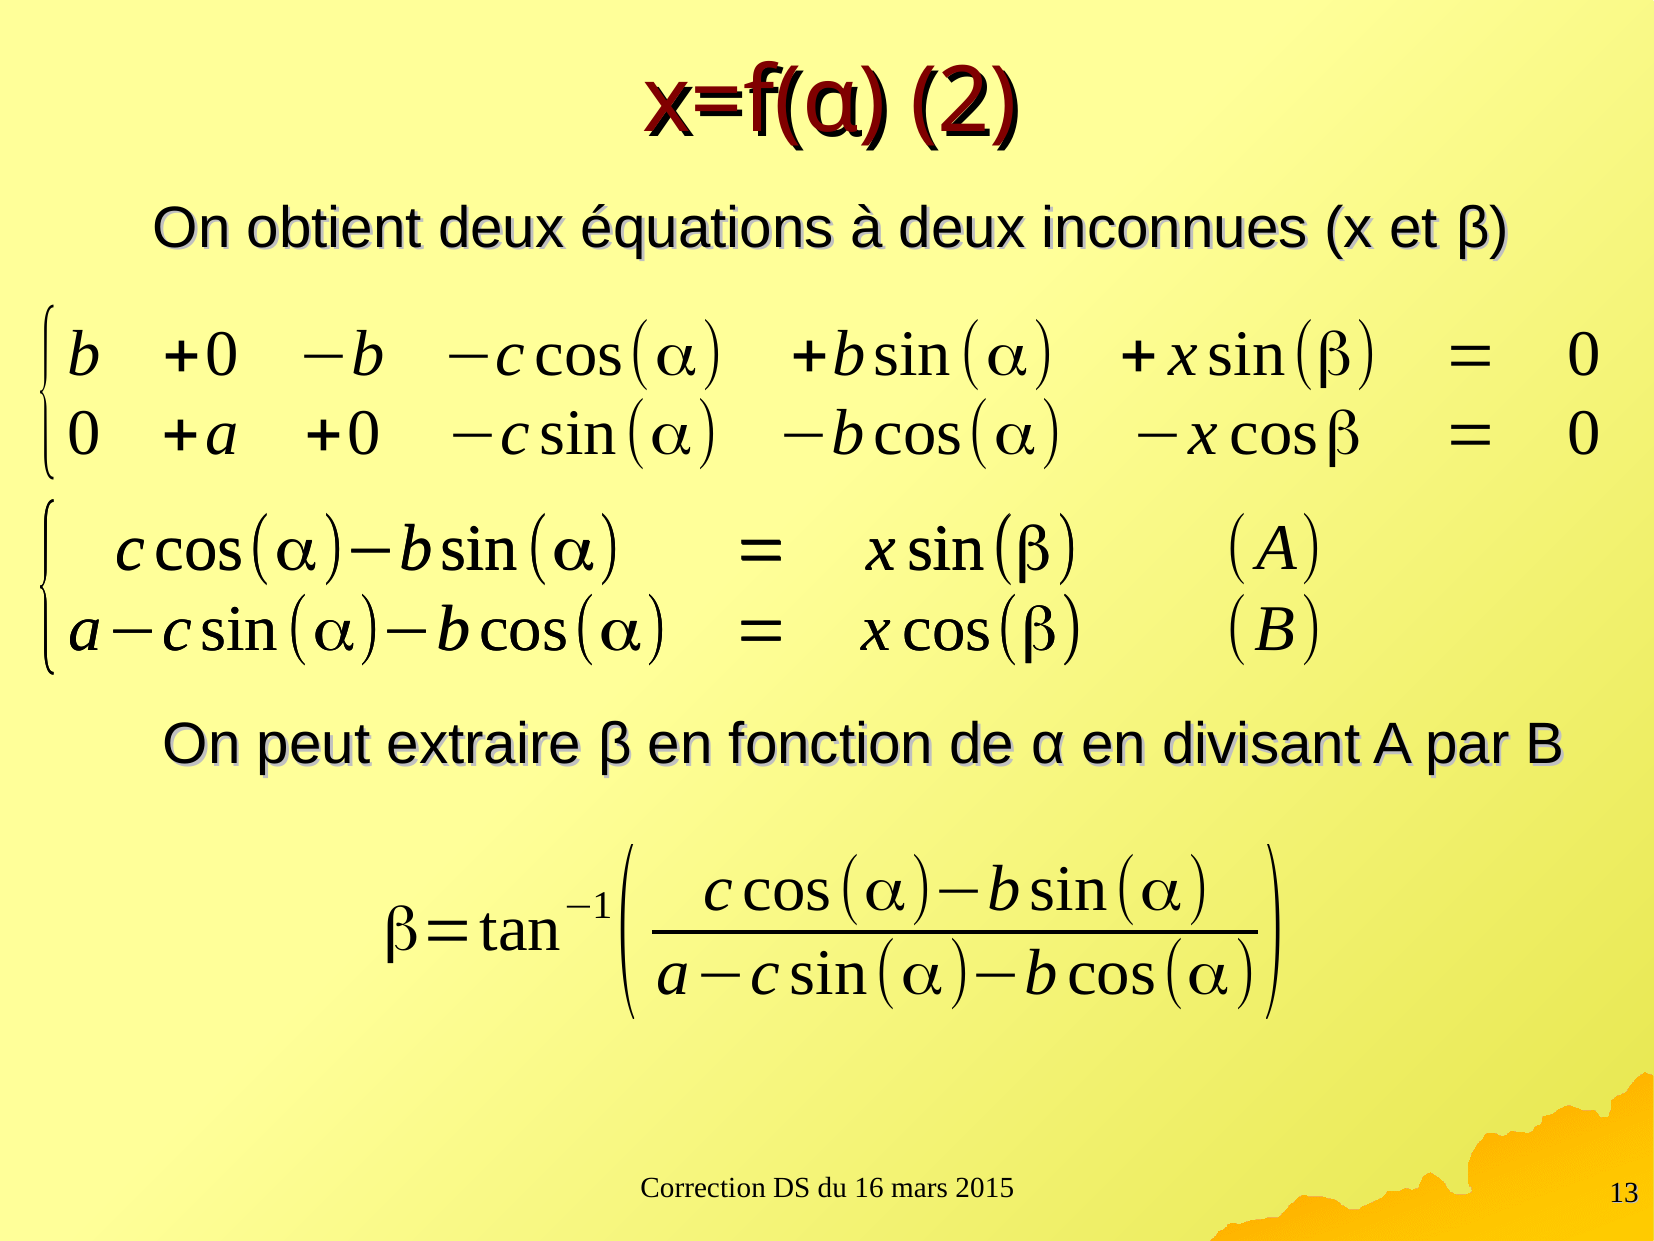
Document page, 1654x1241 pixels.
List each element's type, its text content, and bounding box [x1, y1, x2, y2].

chart [377, 844, 1301, 1019]
text_box On peut extraire β en fonction de α en divisant A par B [148, 703, 1597, 783]
chart [30, 498, 1331, 675]
text_box On obtient deux équations à deux inconnues (x et β) [138, 187, 1524, 267]
chart [31, 303, 1611, 480]
title x=f(α) (2) [85, 0, 1574, 193]
